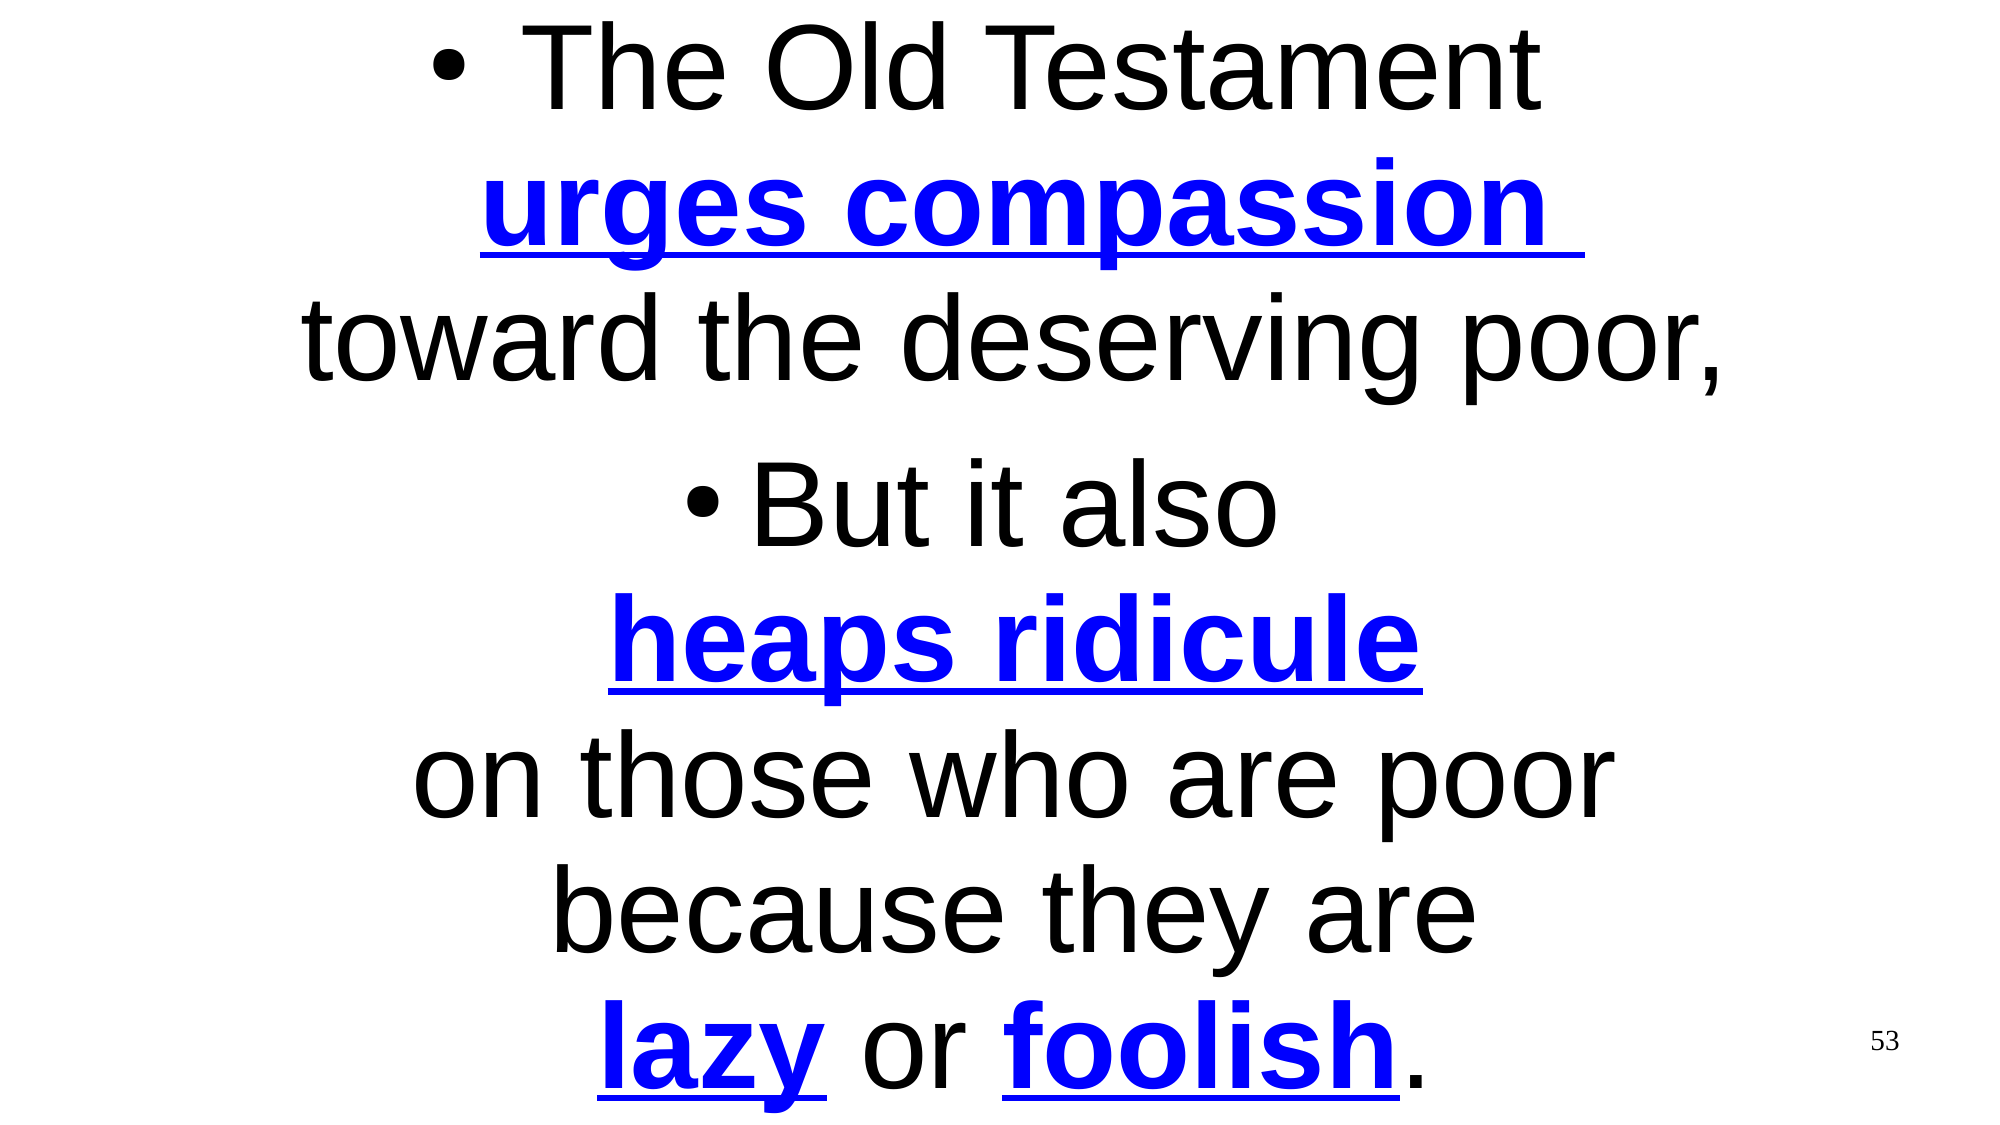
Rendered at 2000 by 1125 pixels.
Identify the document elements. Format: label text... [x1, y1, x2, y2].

list The Old Testament urges compassion toward the deserving poor, But it also heaps ridicule on those who are poor because they are lazy or foolish. [0, 0, 1996, 1123]
